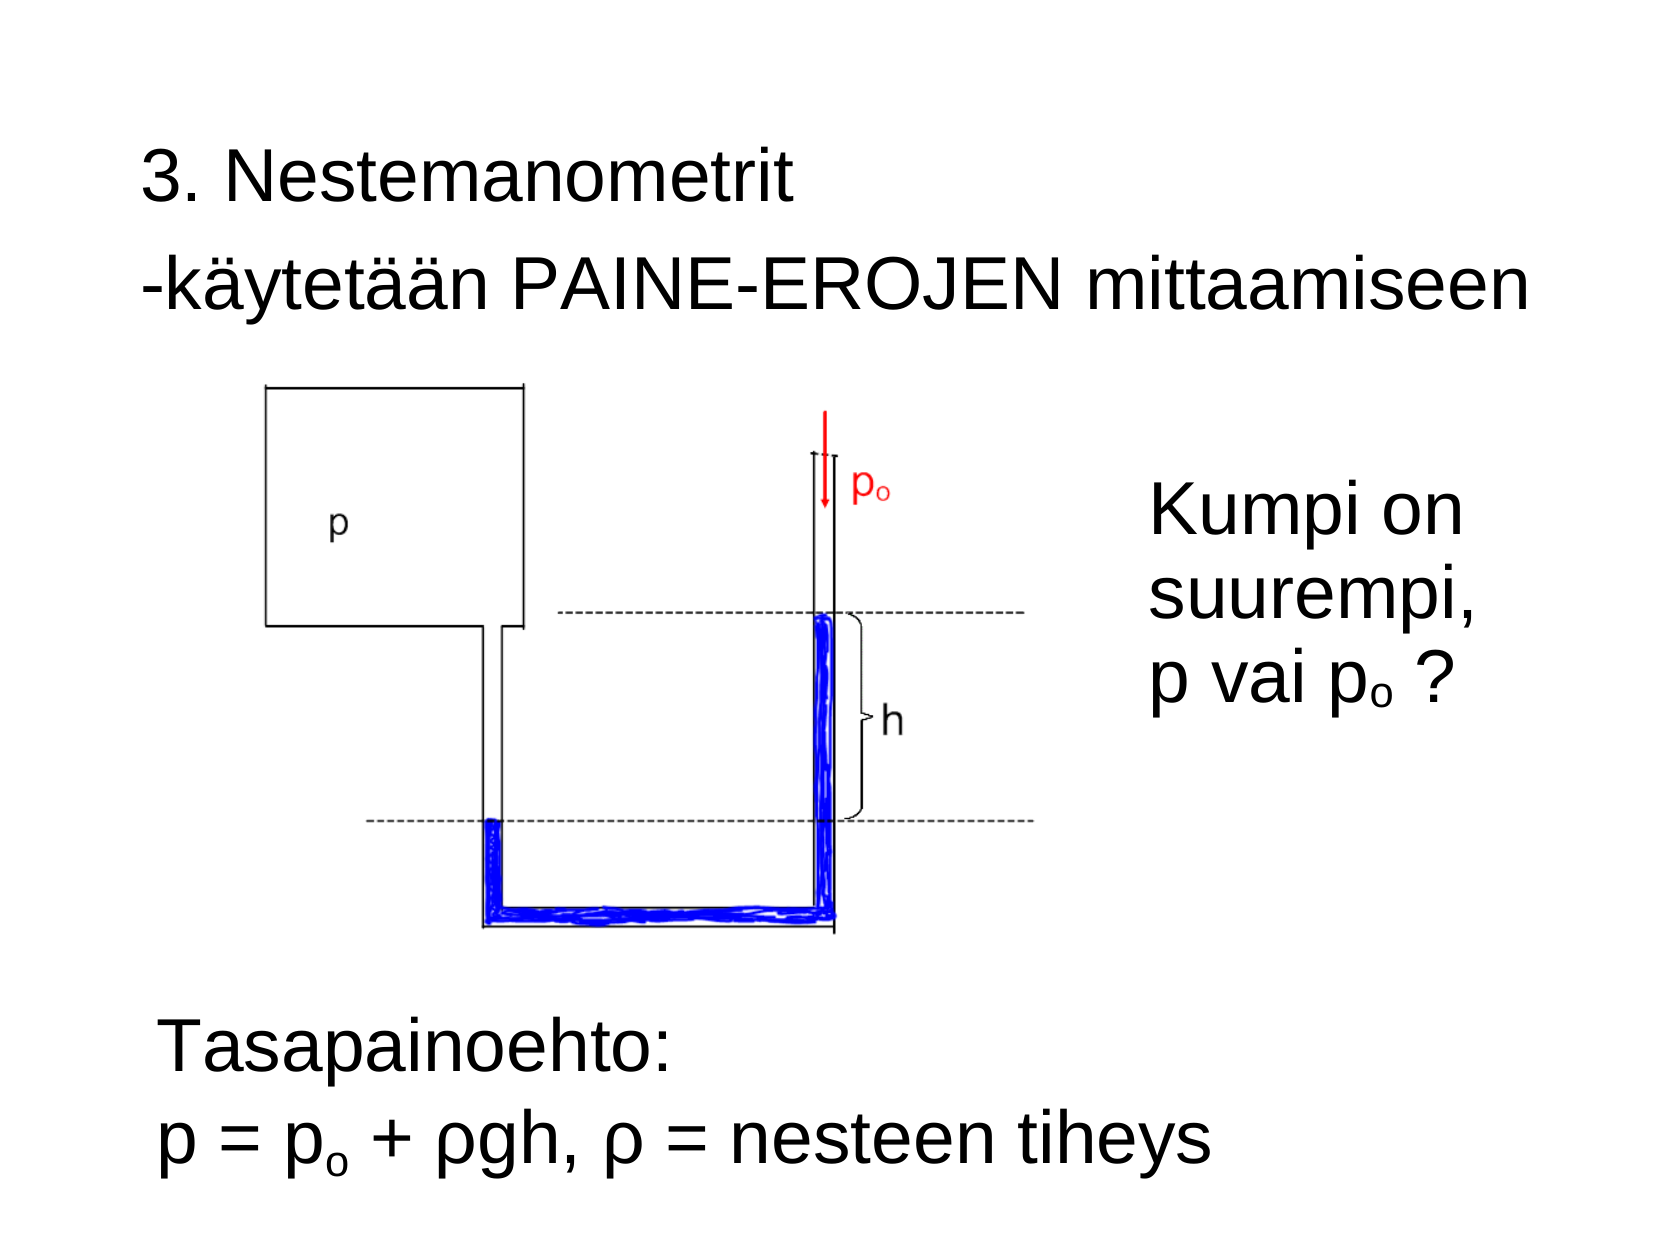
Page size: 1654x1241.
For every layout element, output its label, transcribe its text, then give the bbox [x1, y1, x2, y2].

text_box Kumpi on suurempi, p vai po ? [1133, 460, 1514, 750]
text_box Tasapainoehto: p = po + ρgh, ρ = nesteen tiheys [141, 989, 1271, 1194]
picture [239, 337, 1057, 957]
text_box 3. Nestemanometrit -käytetään PAINE-EROJEN mittaamiseen [125, 118, 1548, 331]
